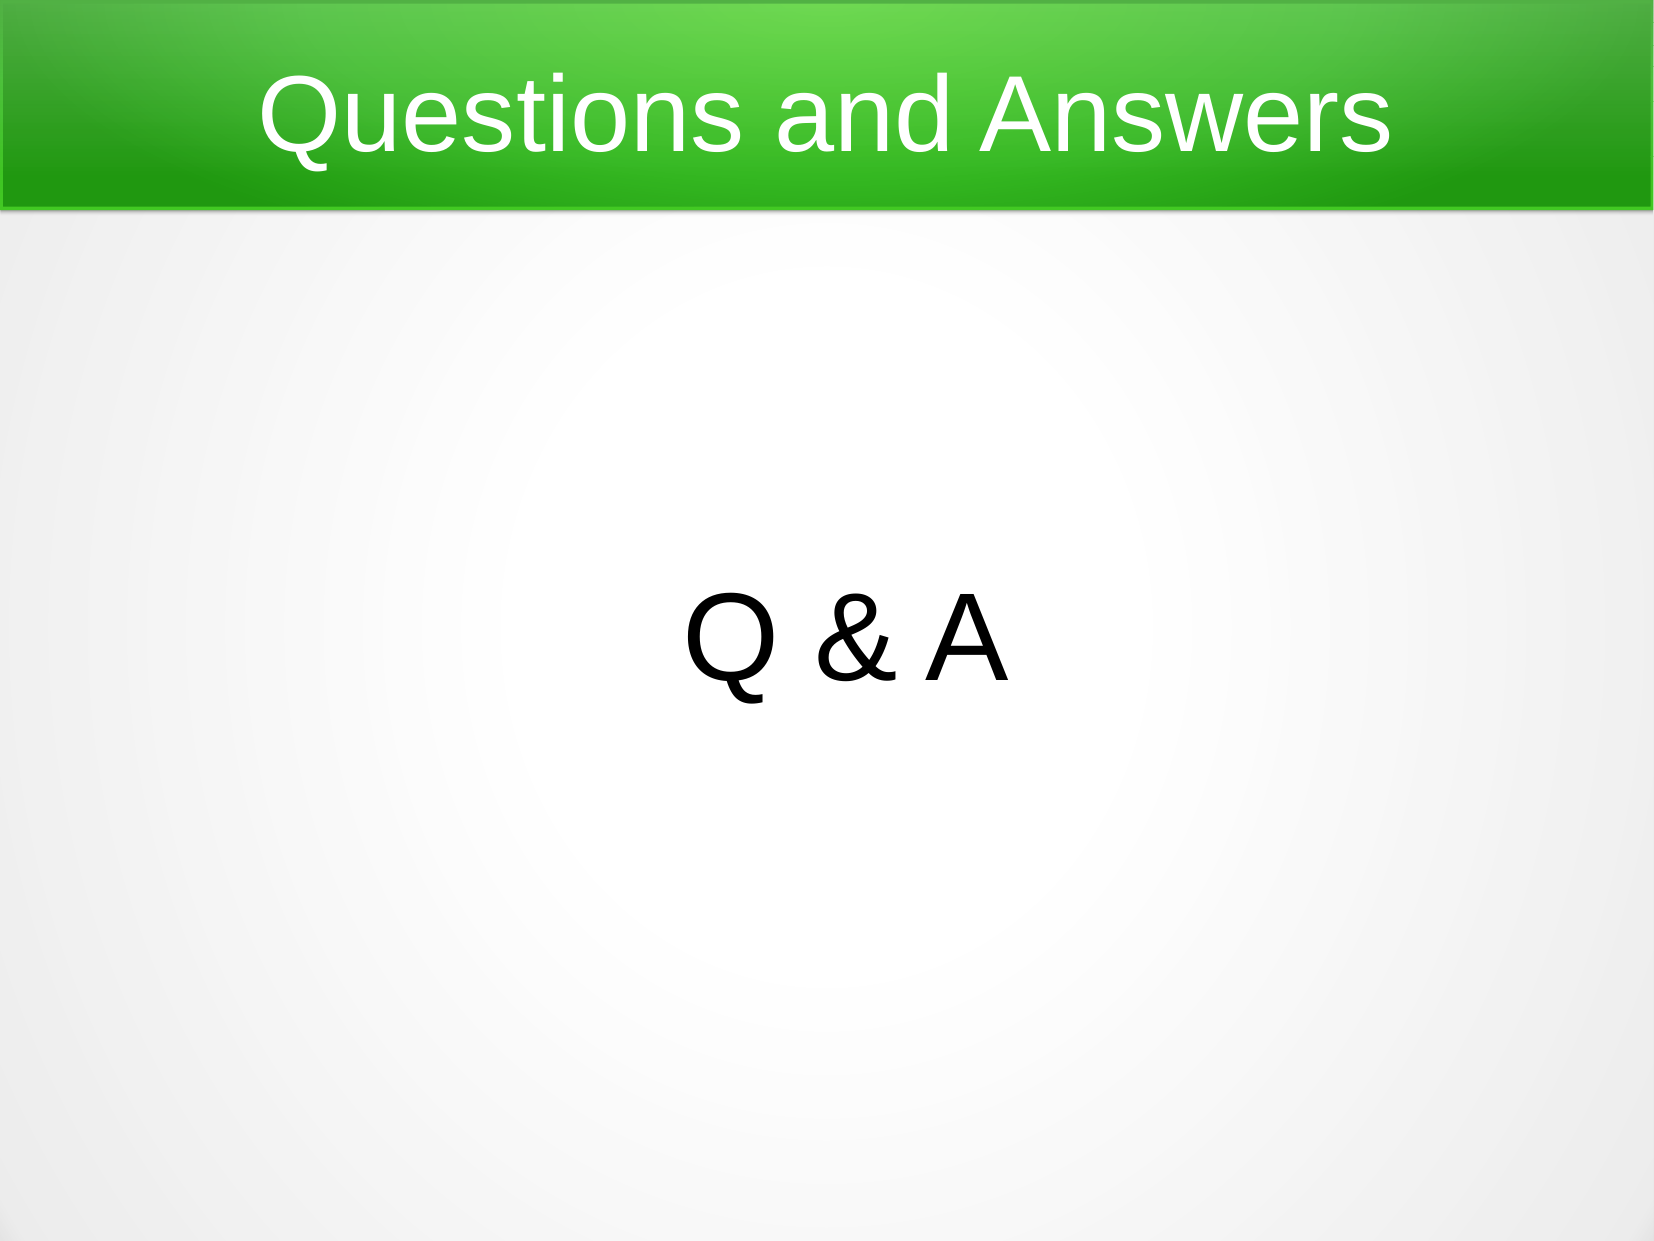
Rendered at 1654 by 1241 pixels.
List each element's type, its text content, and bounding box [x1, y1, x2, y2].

title Questions and Answers [82, 49, 1571, 179]
list Q & A [82, 290, 1538, 1010]
